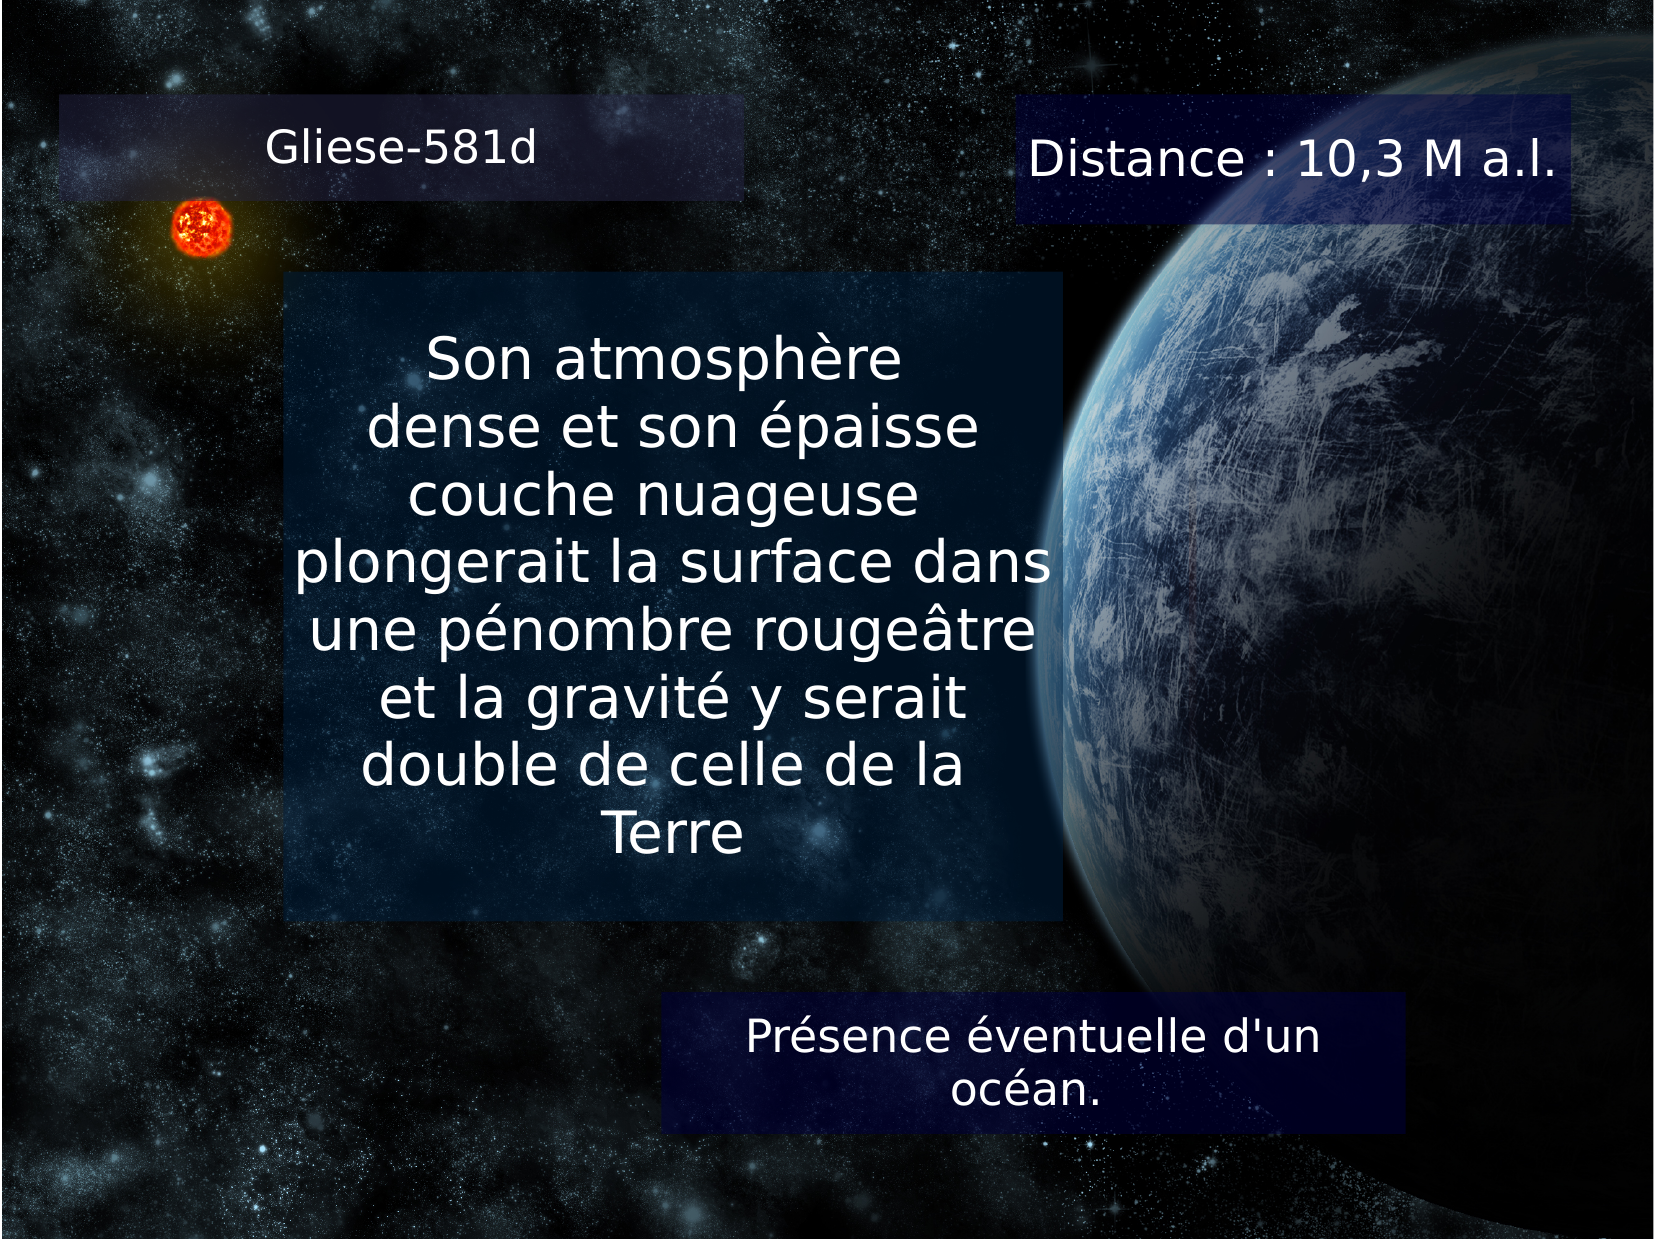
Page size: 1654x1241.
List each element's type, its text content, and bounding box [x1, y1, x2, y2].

text_box Son atmosphère dense et son épaisse couche nuageuse plongerait la surface dans une pénombre rougeâtre et la gravité y serait double de celle de la Terre [283, 271, 1063, 922]
text_box Distance : 10,3 M a.l. [1015, 94, 1571, 225]
picture [2, 0, 1654, 1239]
text_box Gliese-581d [59, 94, 745, 201]
text_box Présence éventuelle d'un océan. [661, 992, 1406, 1134]
